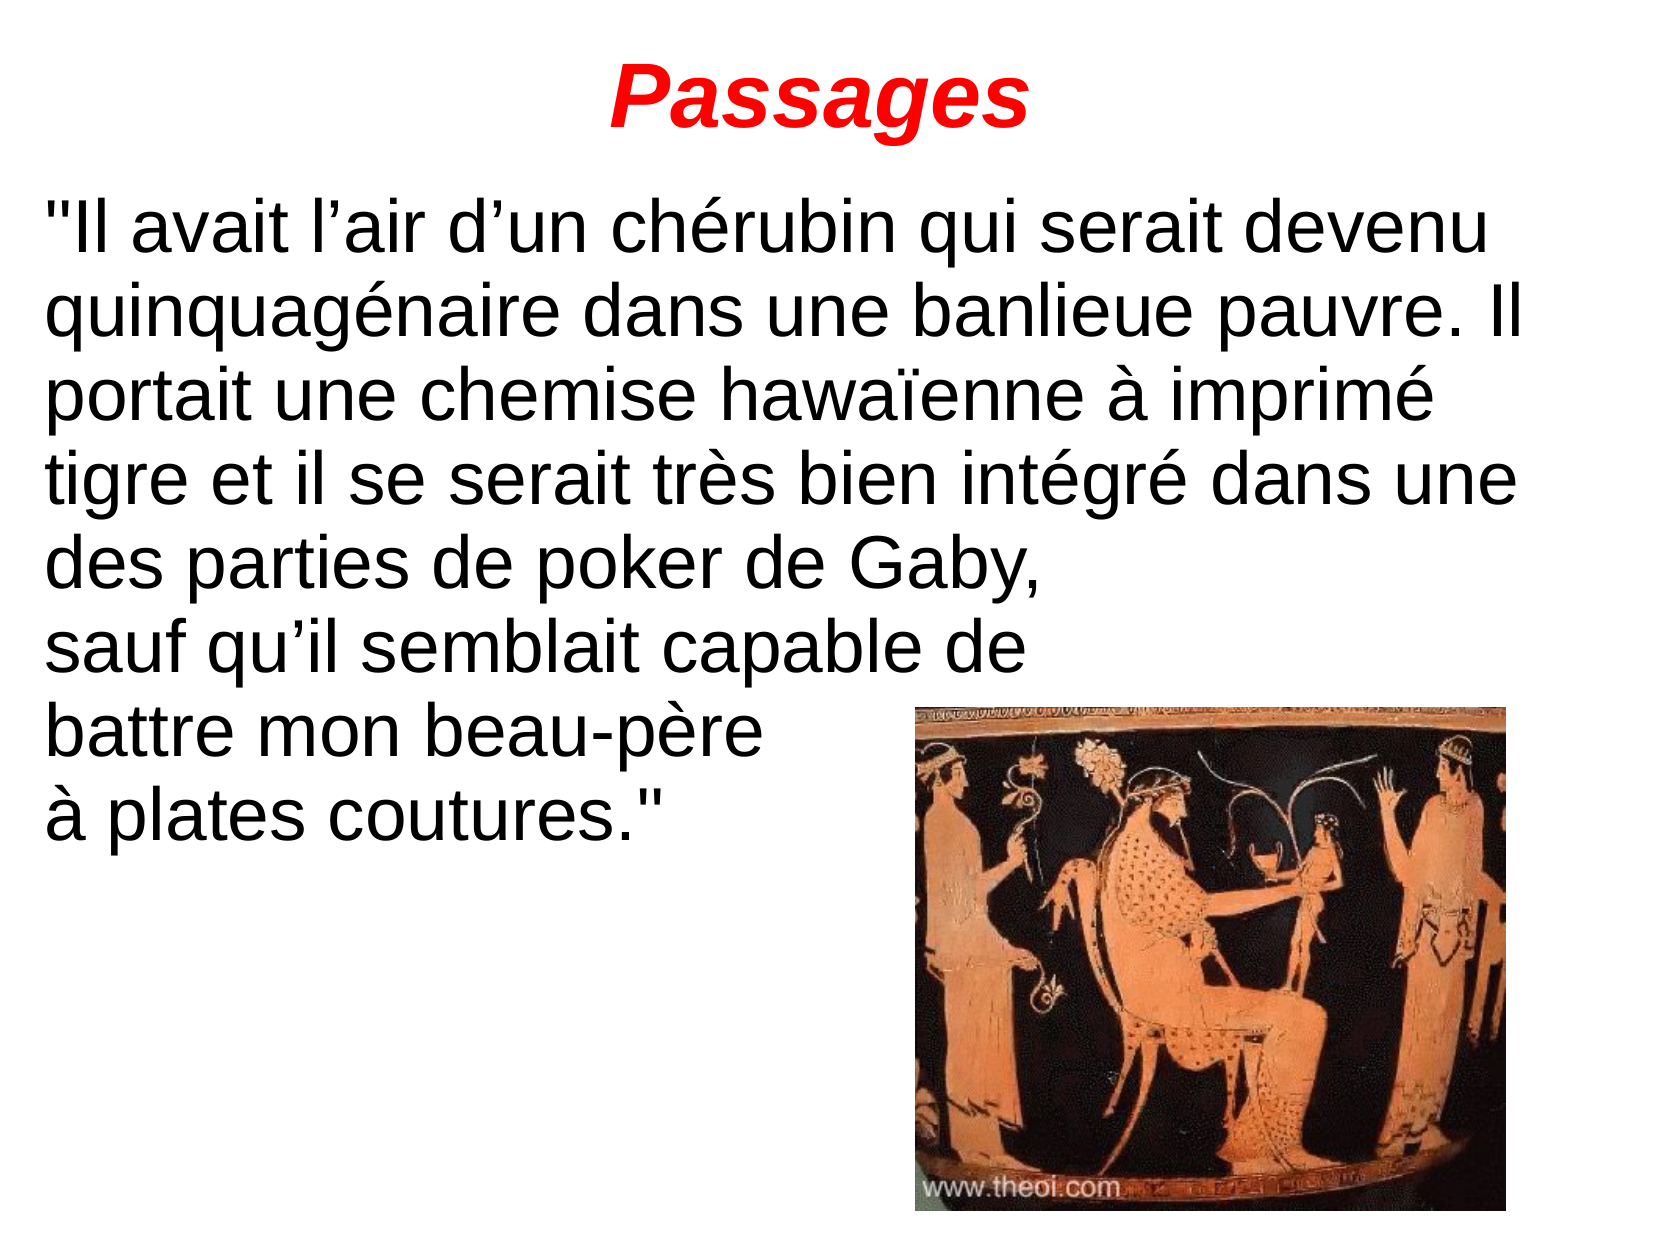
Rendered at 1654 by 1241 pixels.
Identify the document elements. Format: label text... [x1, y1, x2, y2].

picture [915, 707, 1506, 1211]
title Passages [76, 0, 1565, 193]
text_box ''Il avait l’air d’un chérubin qui serait devenu quinquagénaire dans une banlieue pauvre. Il portait une chemise hawaïenne à imprimé tigre et il se serait très bien intégré dans une des parties de poker de Gaby, sauf qu’il semblait capable de battre mon beau-père à plates coutures.'' [29, 177, 1565, 1004]
